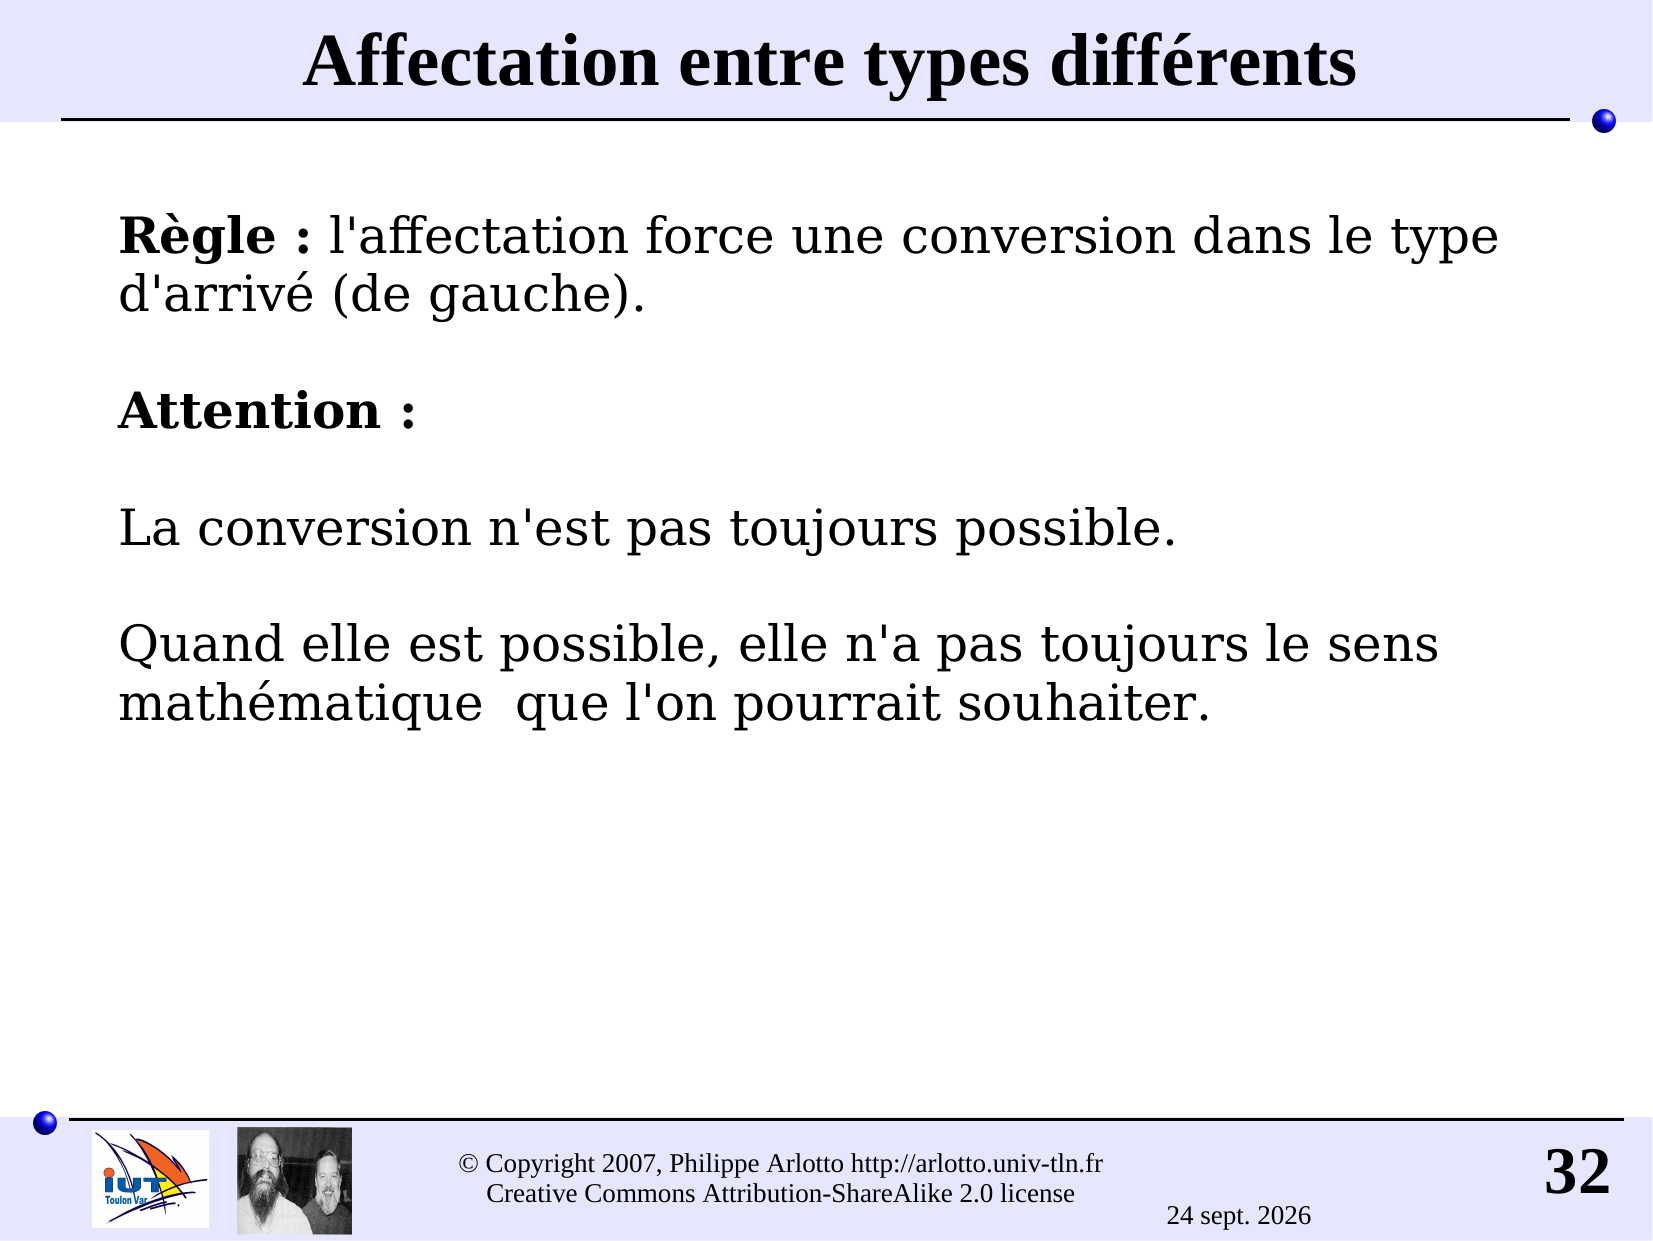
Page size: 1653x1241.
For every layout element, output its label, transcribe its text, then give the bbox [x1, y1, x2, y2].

text_box Règle : l'affectation force une conversion dans le type d'arrivé (de gauche). Attention : La conversion n'est pas toujours possible. Quand elle est possible, elle n'a pas toujours le sens mathématique que l'on pourrait souhaiter. [118, 206, 1503, 791]
title Affectation entre types différents [95, 11, 1585, 110]
picture [237, 1127, 352, 1235]
